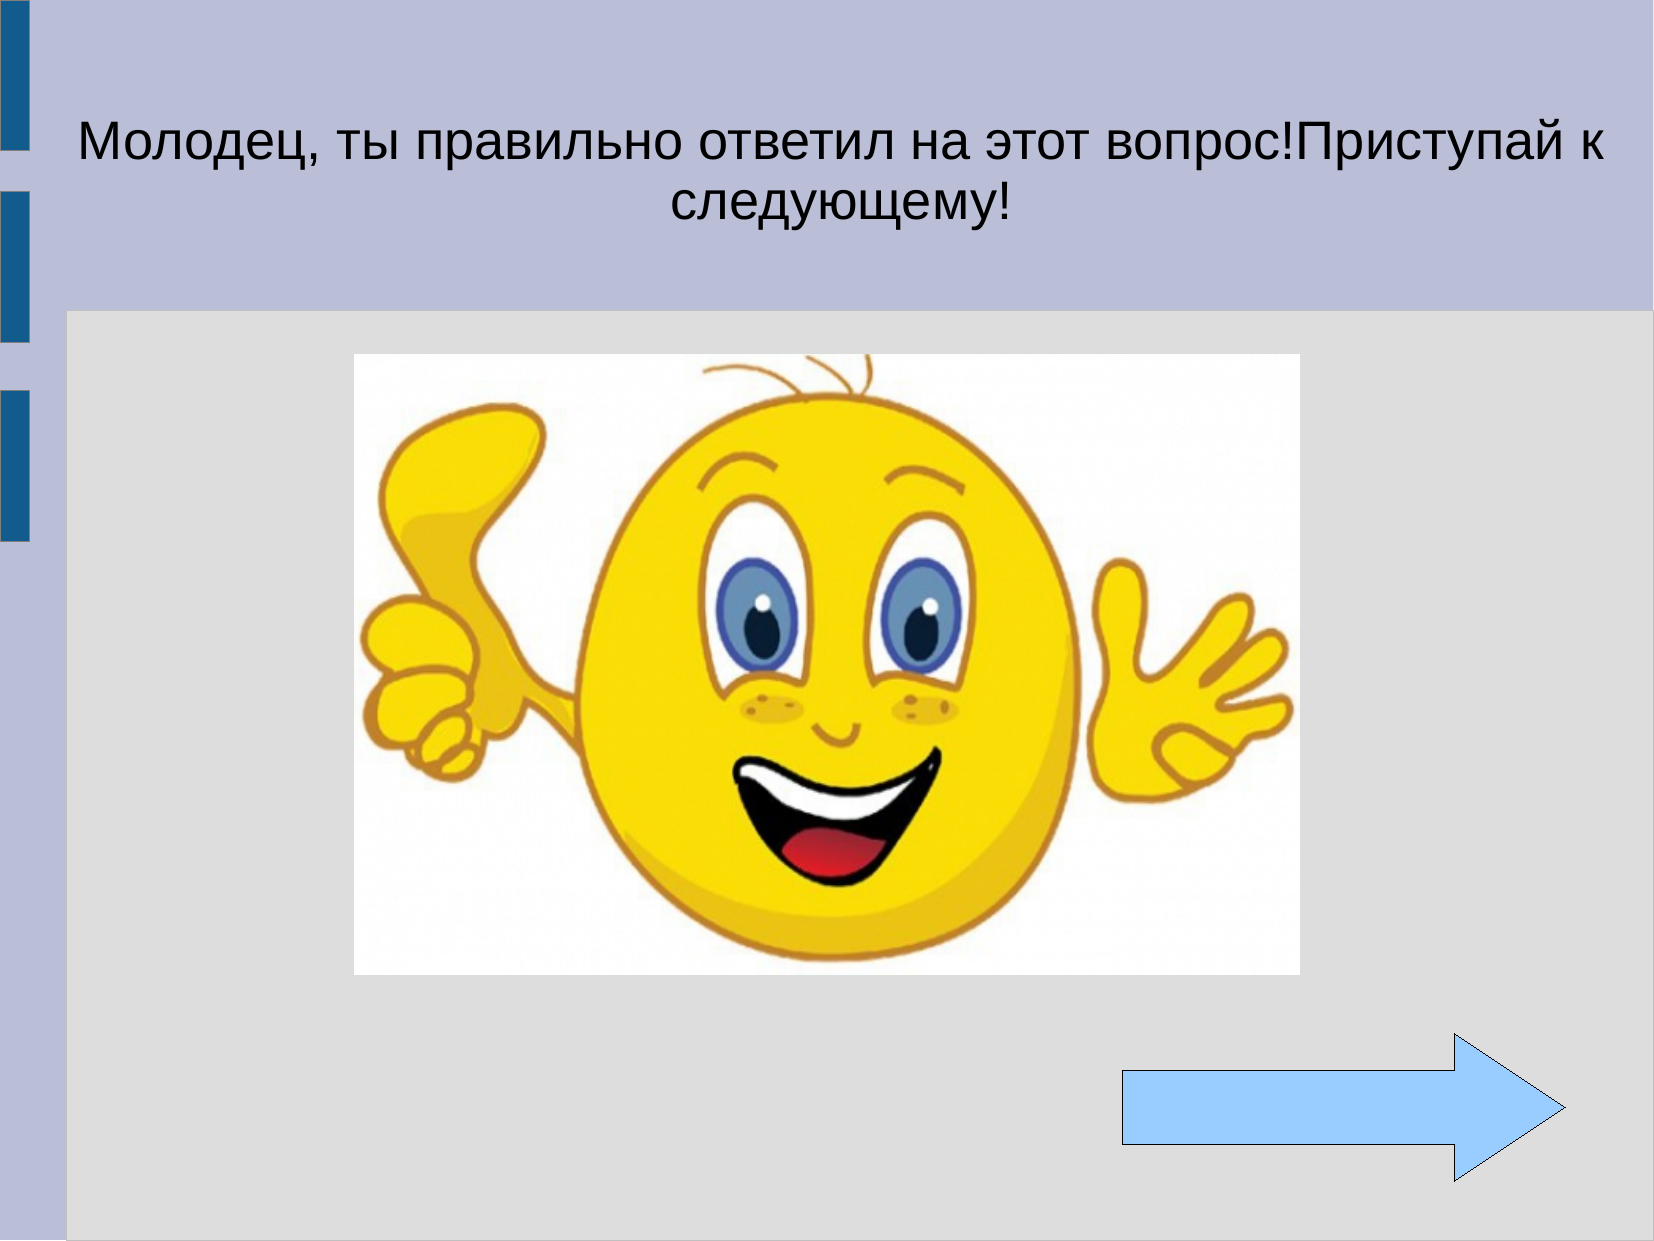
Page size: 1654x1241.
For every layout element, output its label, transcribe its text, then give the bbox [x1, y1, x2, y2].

text_box Молодец, ты правильно ответил на этот вопрос!Приступай к следующему! [59, 102, 1625, 384]
text_box [1122, 1033, 1566, 1182]
picture [354, 354, 1300, 975]
